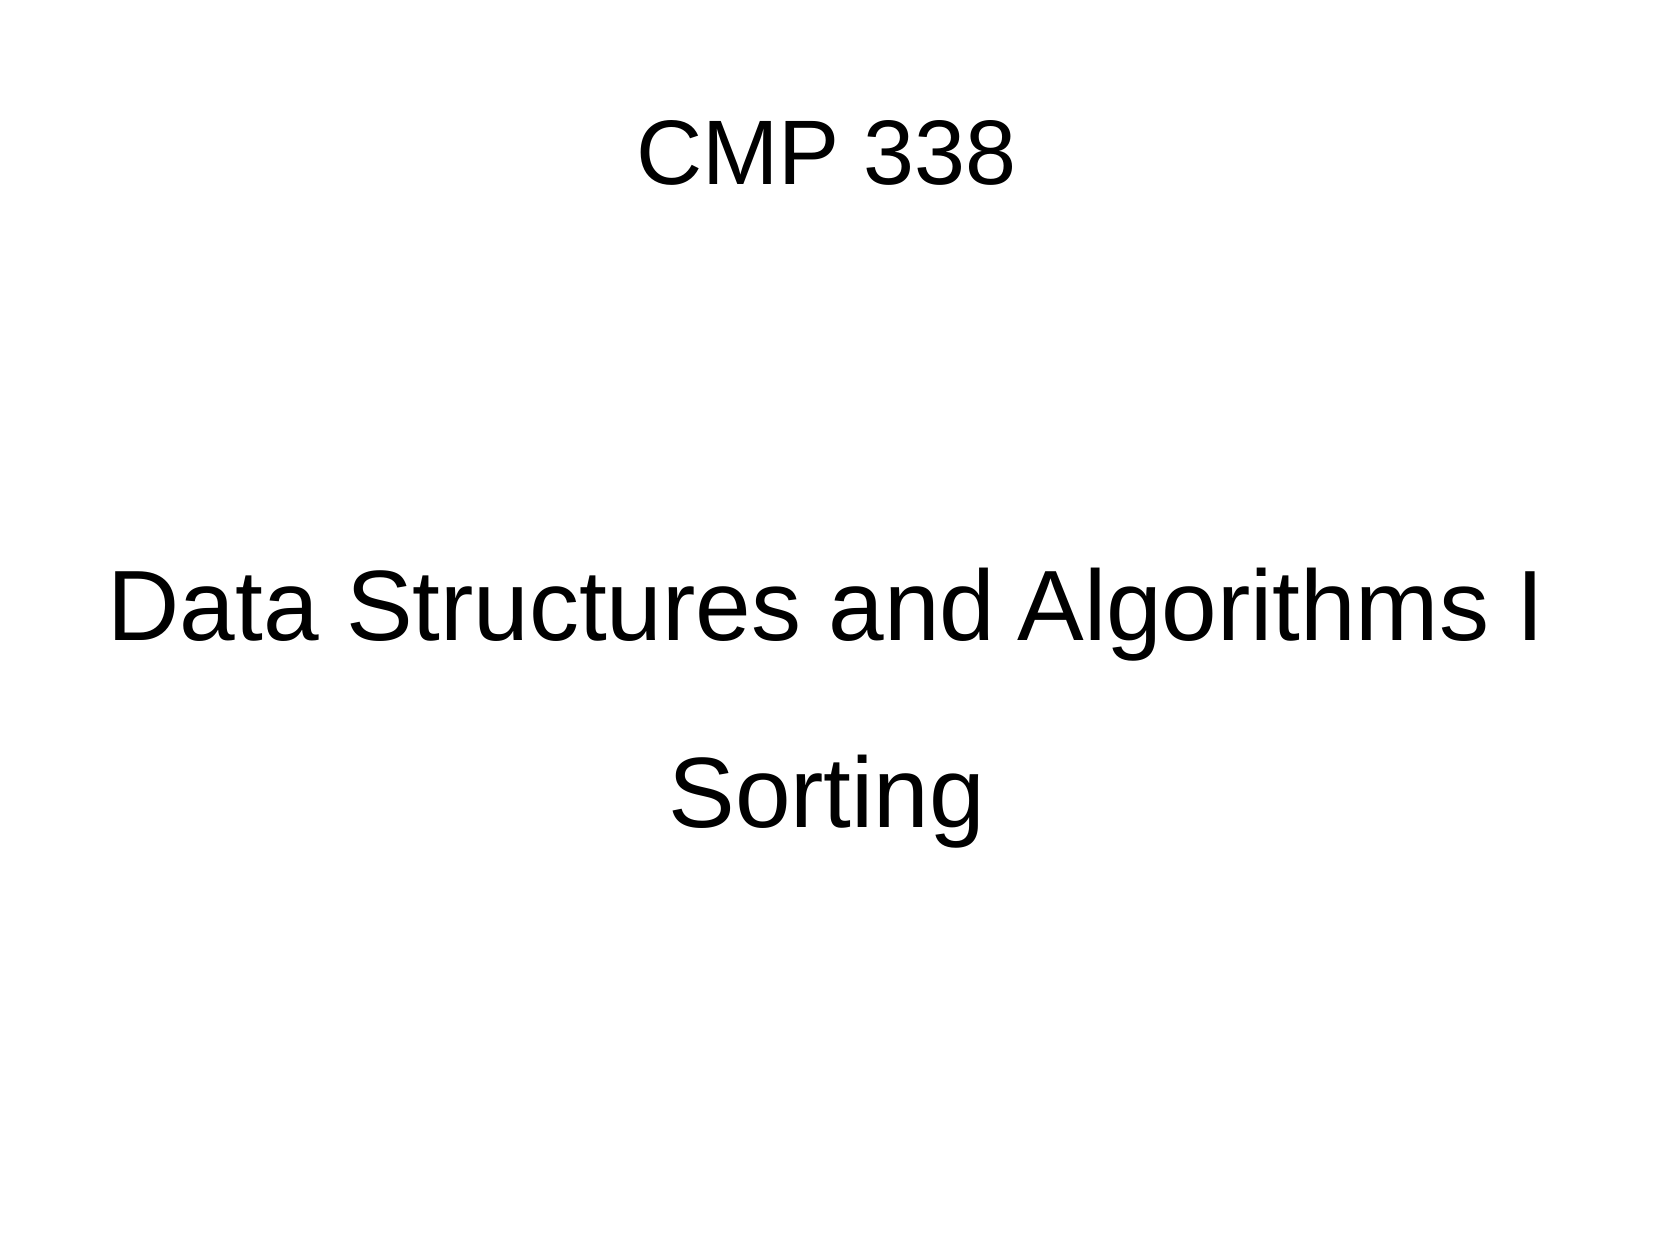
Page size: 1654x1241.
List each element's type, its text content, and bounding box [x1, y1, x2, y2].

subtitle Data Structures and Algorithms I Sorting [82, 290, 1571, 1109]
title CMP 338 [82, 49, 1571, 257]
